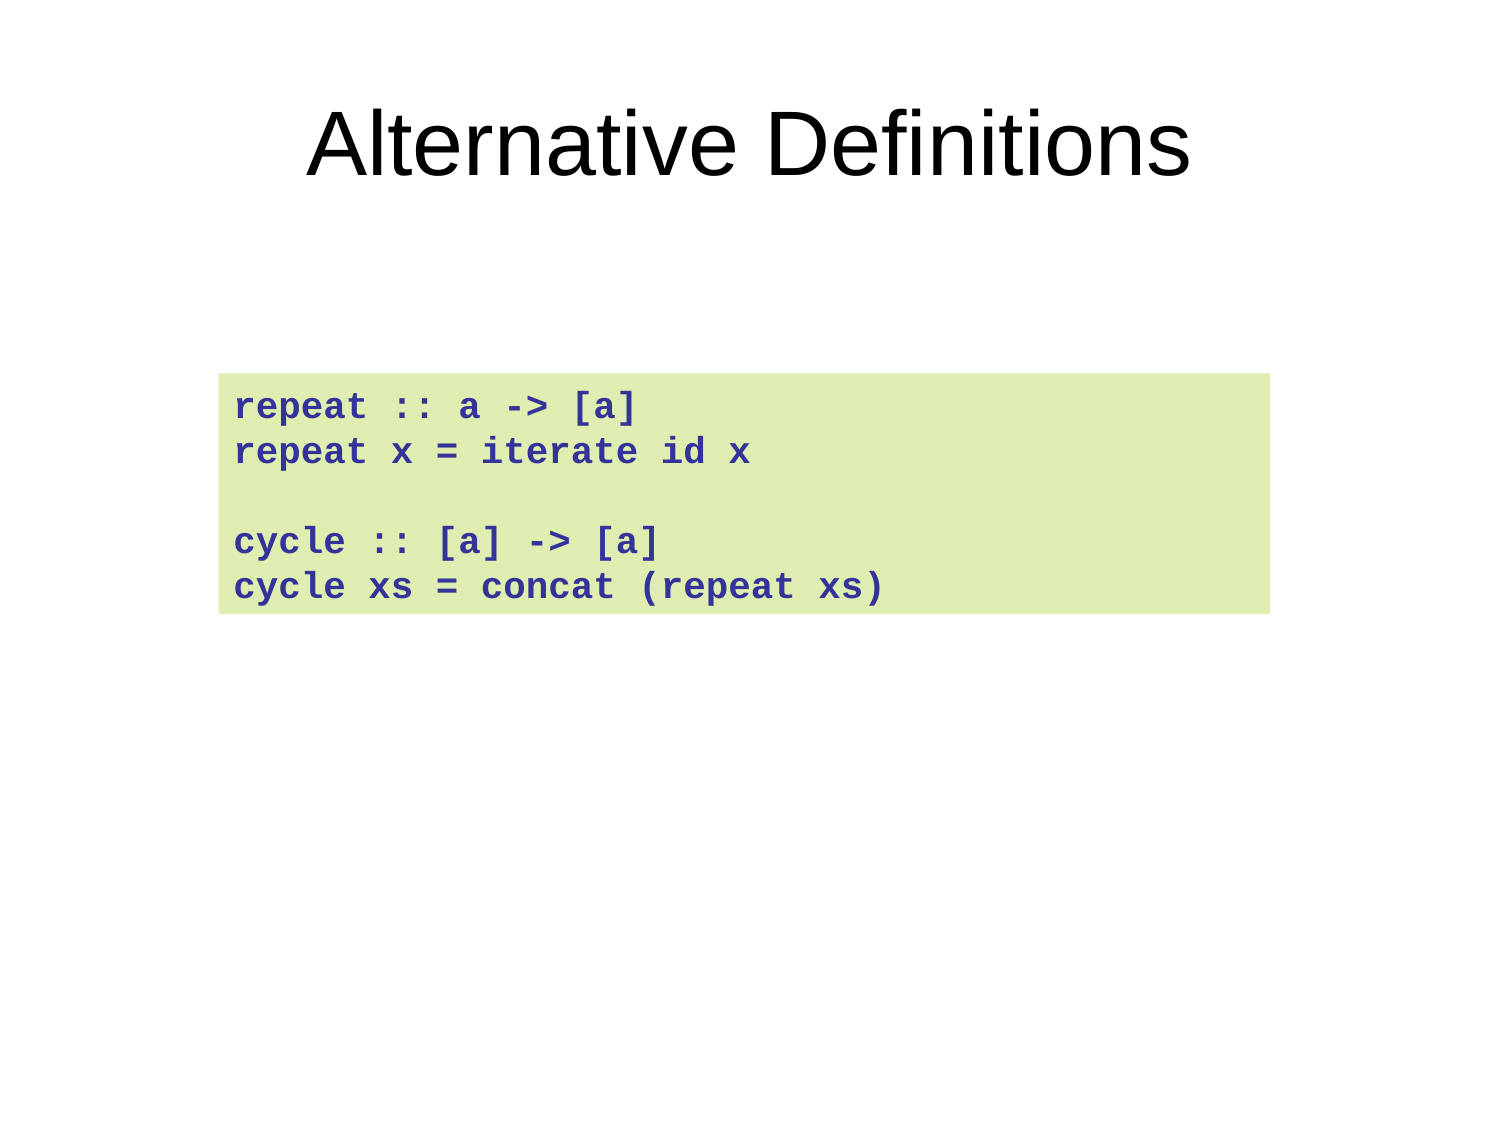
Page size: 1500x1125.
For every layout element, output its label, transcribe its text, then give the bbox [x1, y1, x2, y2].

text_box repeat :: a -> [a] repeat x = iterate id x cycle :: [a] -> [a] cycle xs = concat (repeat xs) [218, 373, 1270, 614]
title Alternative Definitions [75, 45, 1426, 233]
